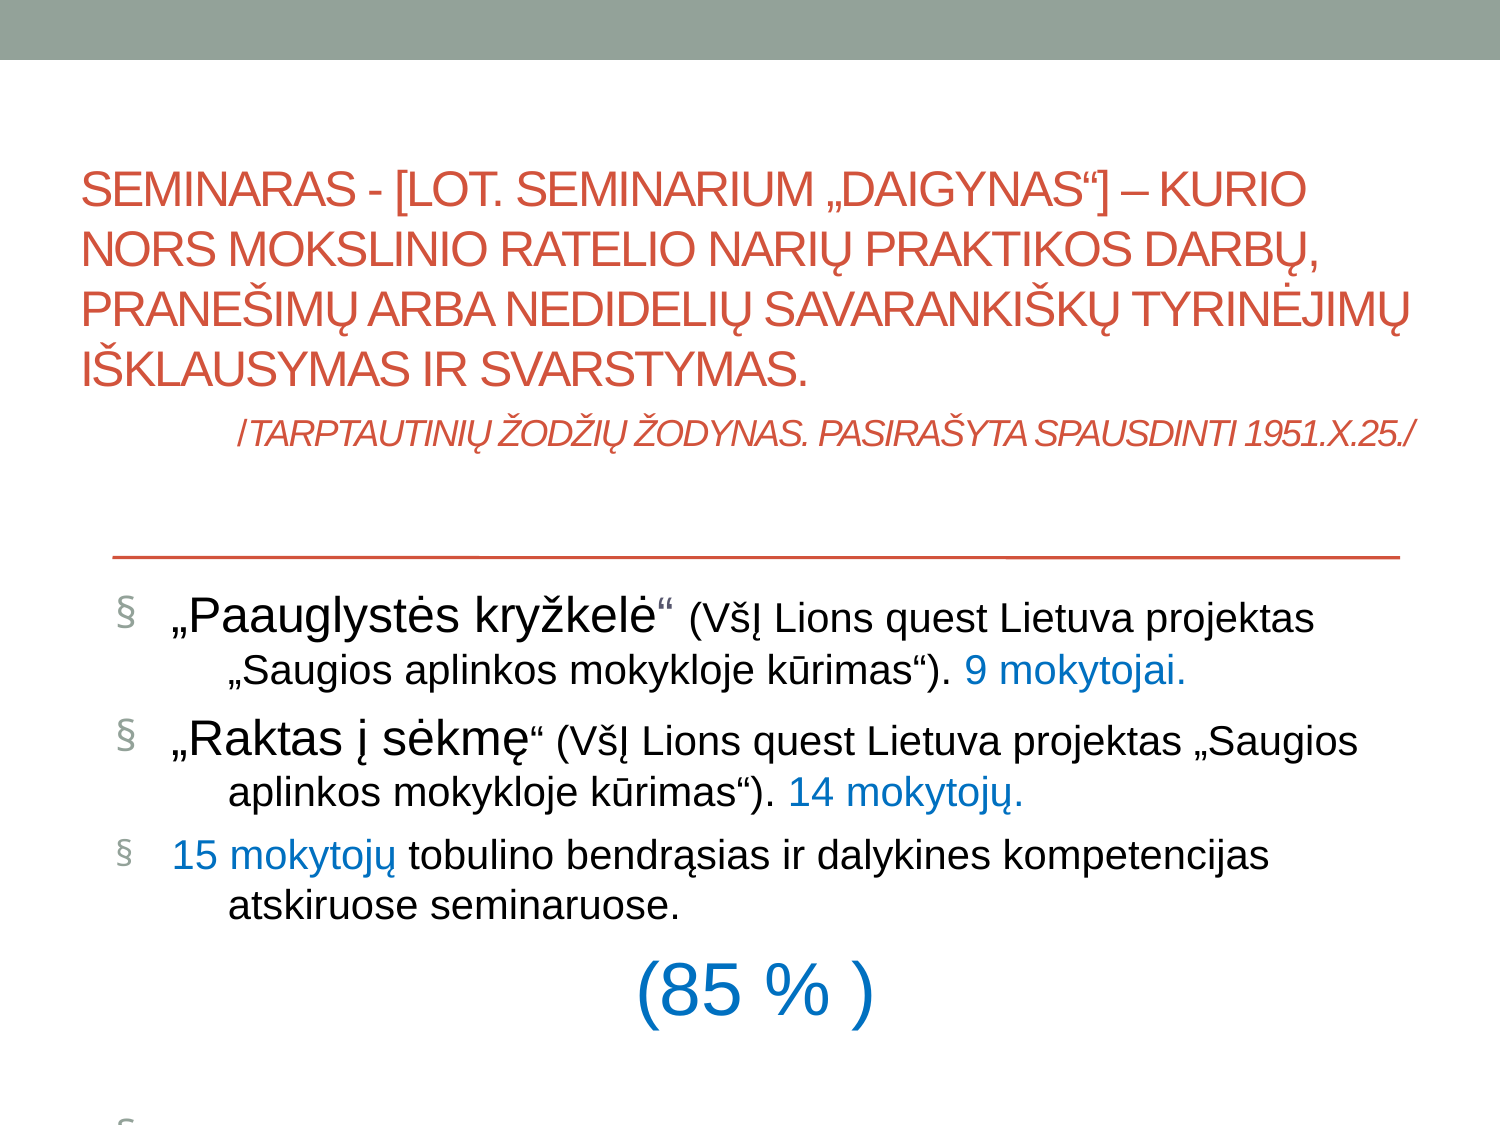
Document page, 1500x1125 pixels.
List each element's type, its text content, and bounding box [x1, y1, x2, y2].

subtitle „Paauglystės kryžkelė“ (VšĮ Lions quest Lietuva projektas „Saugios aplinkos mokykloje kūrimas“). 9 mokytojai. „Raktas į sėkmę“ (VšĮ Lions quest Lietuva projektas „Saugios aplinkos mokykloje kūrimas“). 14 mokytojų. 15 mokytojų tobulino bendrąsias ir dalykines kompetencijas atskiruose seminaruose. (85 % ) [100, 575, 1412, 1047]
title SEMINARAS - [lot. SEMINARIUM „DAIGYNAS“] – KURIO NORS MOKSLINIO RATELIO NARIŲ PRAKTIKOS DARBŲ, PRANEŠIMŲ ARBA NEDIDELIŲ SAVARANKIŠKŲ TYRINĖJIMŲ IŠKLAUSYMAS IR SVARSTYMAS. /TARPTAUTINIŲ ŽODŽIŲ ŽODYNAS. PASIRAŠYTA SPAUSDINTI 1951.X.25./ [64, 149, 1436, 457]
